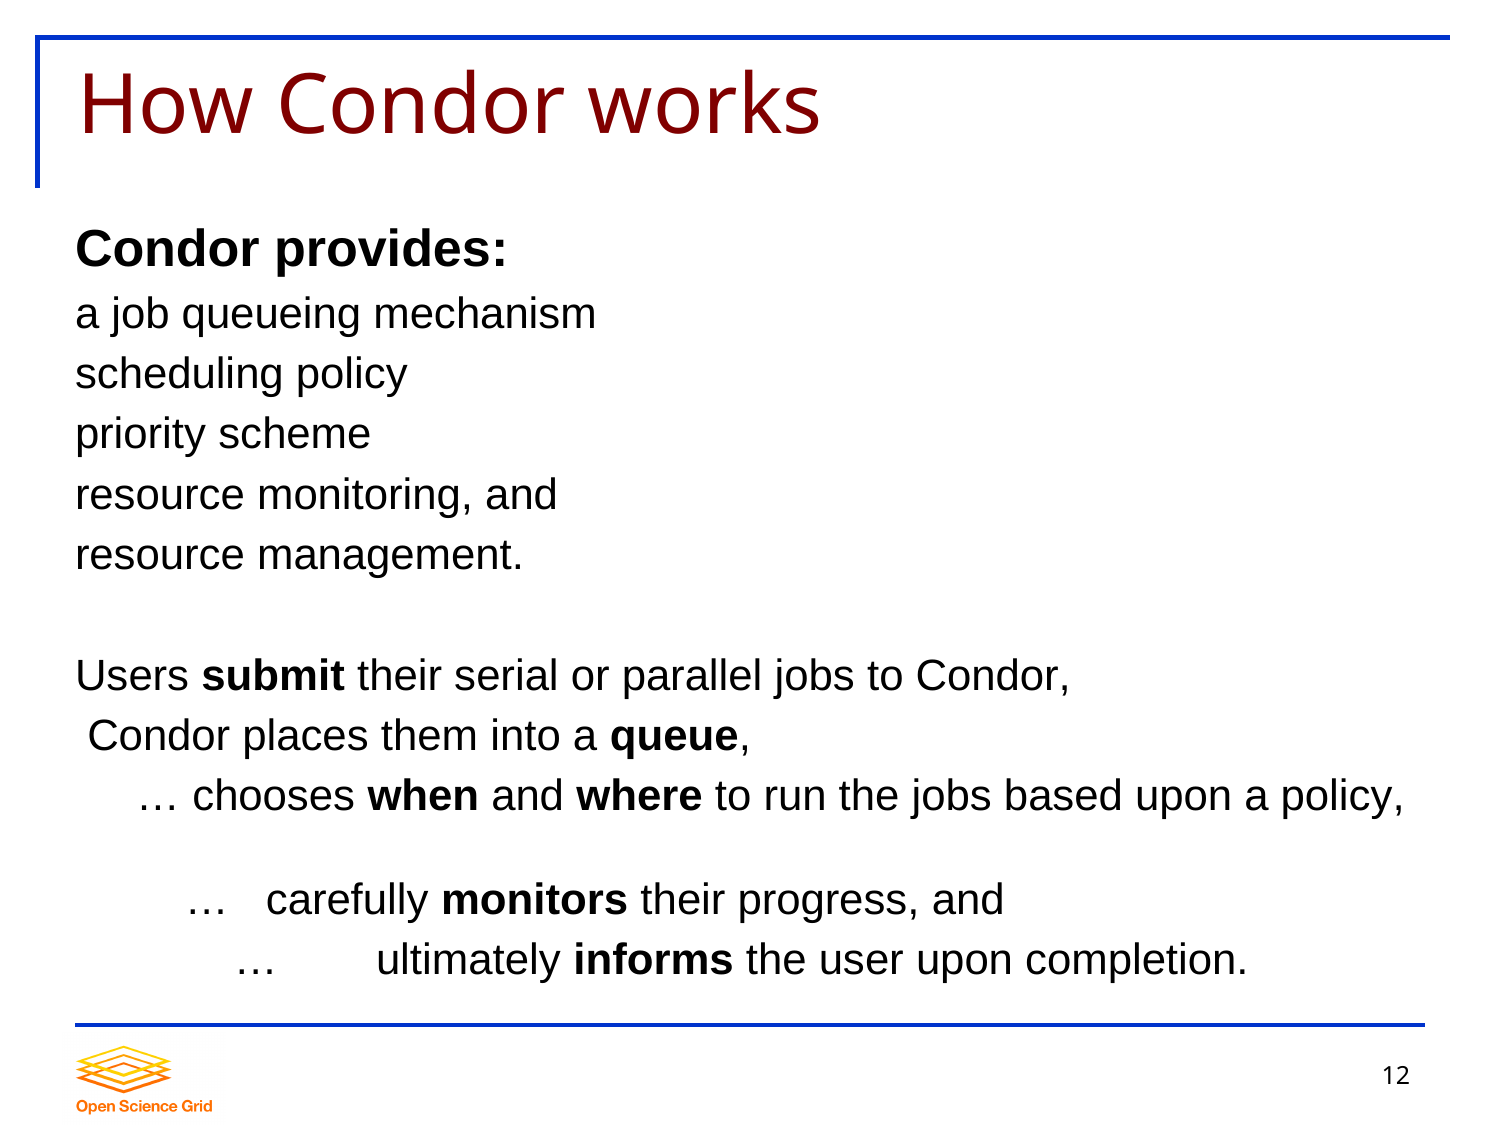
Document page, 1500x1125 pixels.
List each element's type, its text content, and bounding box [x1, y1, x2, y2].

title How Condor works [62, 37, 1450, 225]
picture [62, 1032, 226, 1125]
list Condor provides: a job queueing mechanism scheduling policy priority scheme resource monitoring, and resource management. Users submit their serial or parallel jobs to Condor, Condor places them into a queue, … chooses when and where to run the jobs based upon a policy, … carefully monitors their progress, and … ultimately informs the user upon completion. [75, 224, 1424, 1091]
